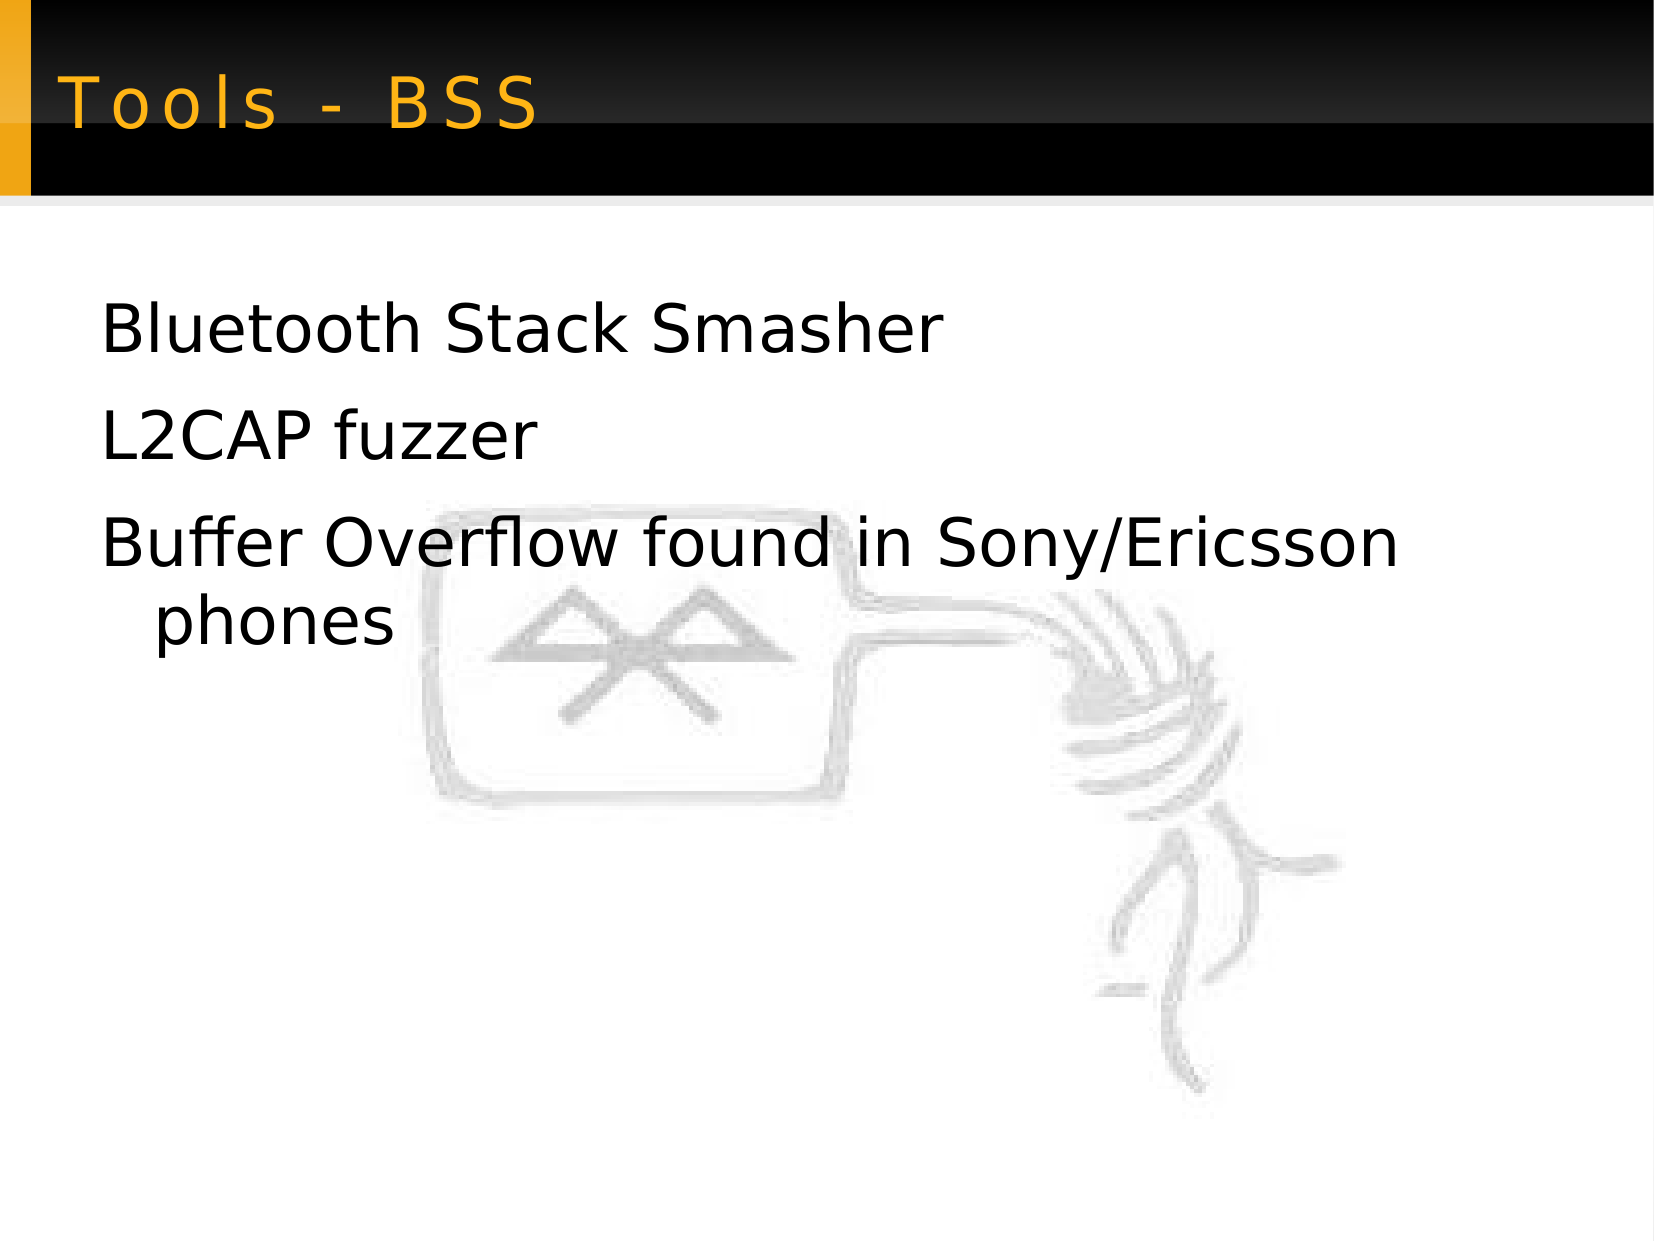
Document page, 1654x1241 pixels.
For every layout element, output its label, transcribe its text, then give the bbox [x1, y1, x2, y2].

picture [0, 0, 1654, 1241]
title Tools - BSS [59, 29, 1270, 178]
list Bluetooth Stack Smasher L2CAP fuzzer Buffer Overflow found in Sony/Ericsson phones [82, 290, 1571, 1109]
